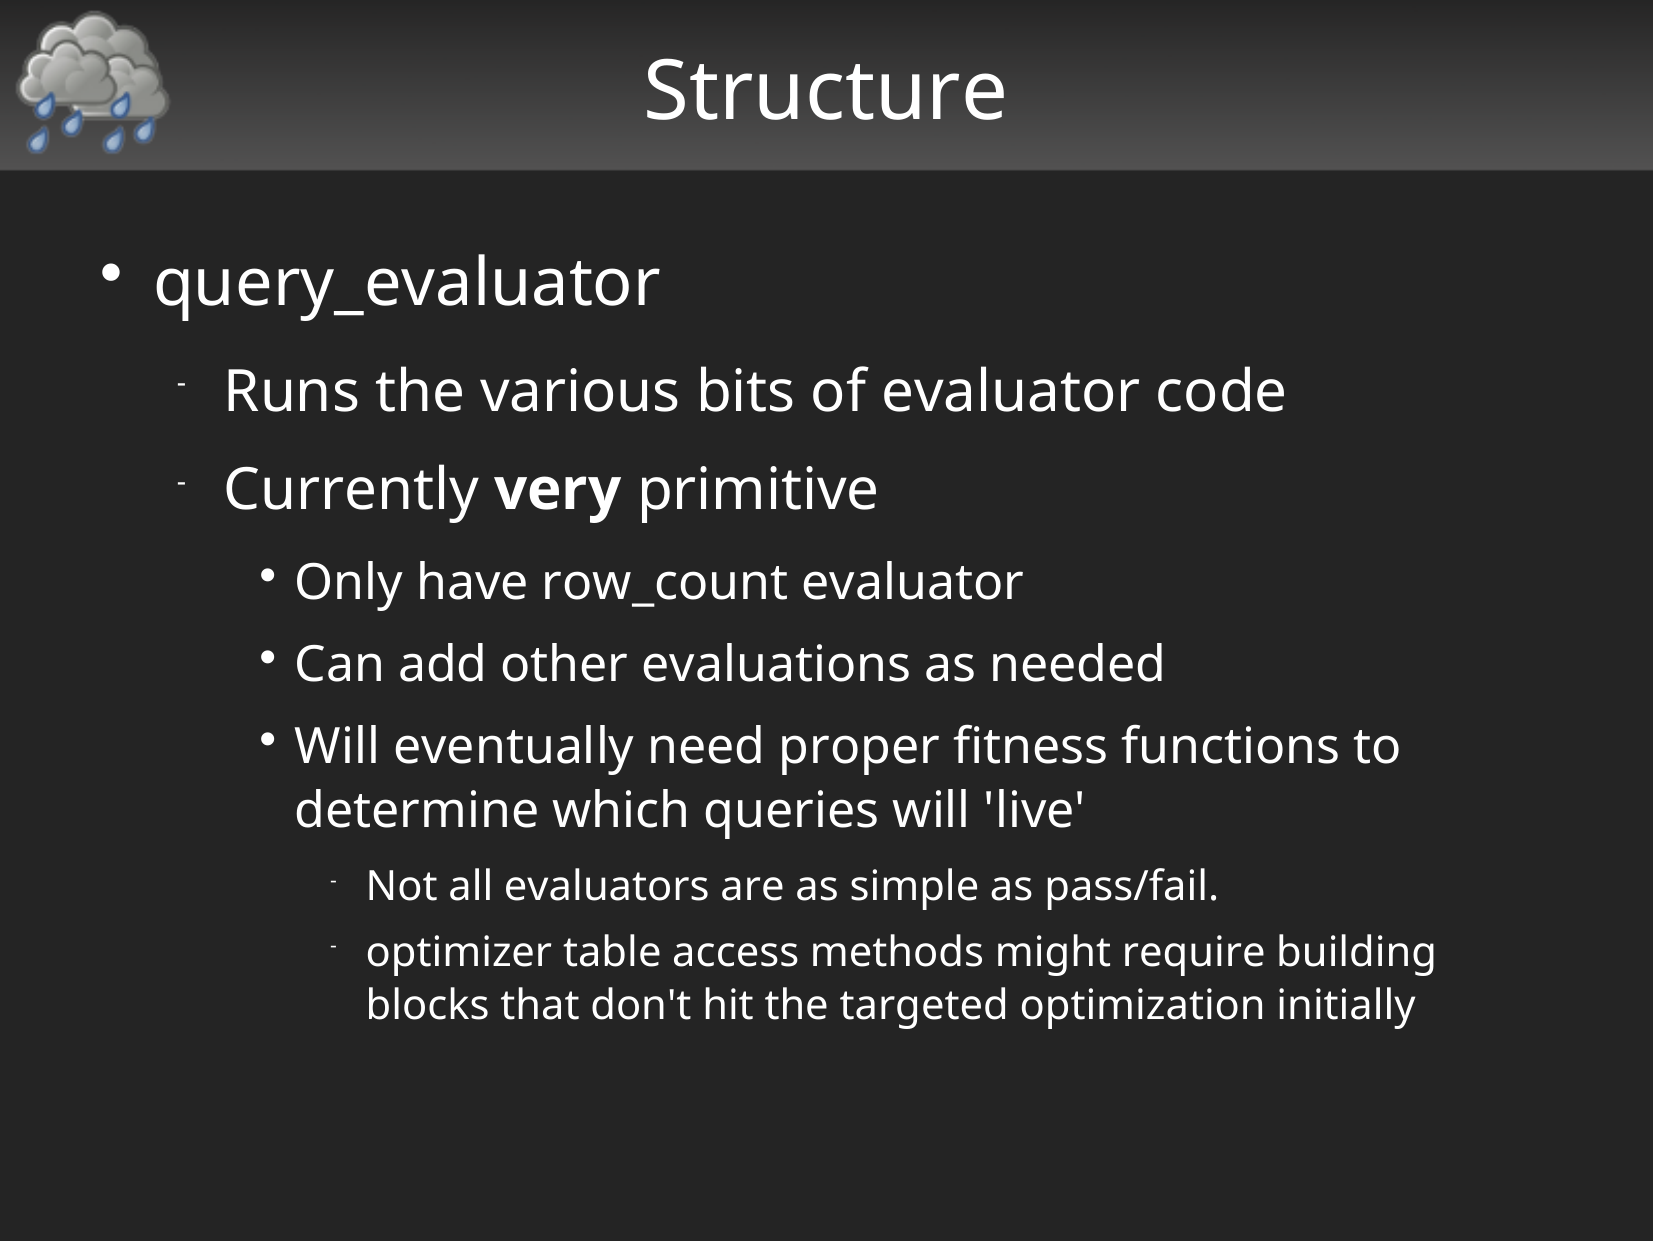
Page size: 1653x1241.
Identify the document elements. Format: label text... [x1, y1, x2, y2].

title Structure [82, 39, 1570, 137]
picture [0, 0, 1653, 1241]
list query_evaluator Runs the various bits of evaluator code Currently very primitive Only have row_count evaluator Can add other evaluations as needed Will eventually need proper fitness functions to determine which queries will 'live' Not all evaluators are as simple as pass/fail. optimizer table access methods might require building blocks that don't hit the targeted optimization initially [82, 236, 1570, 1042]
